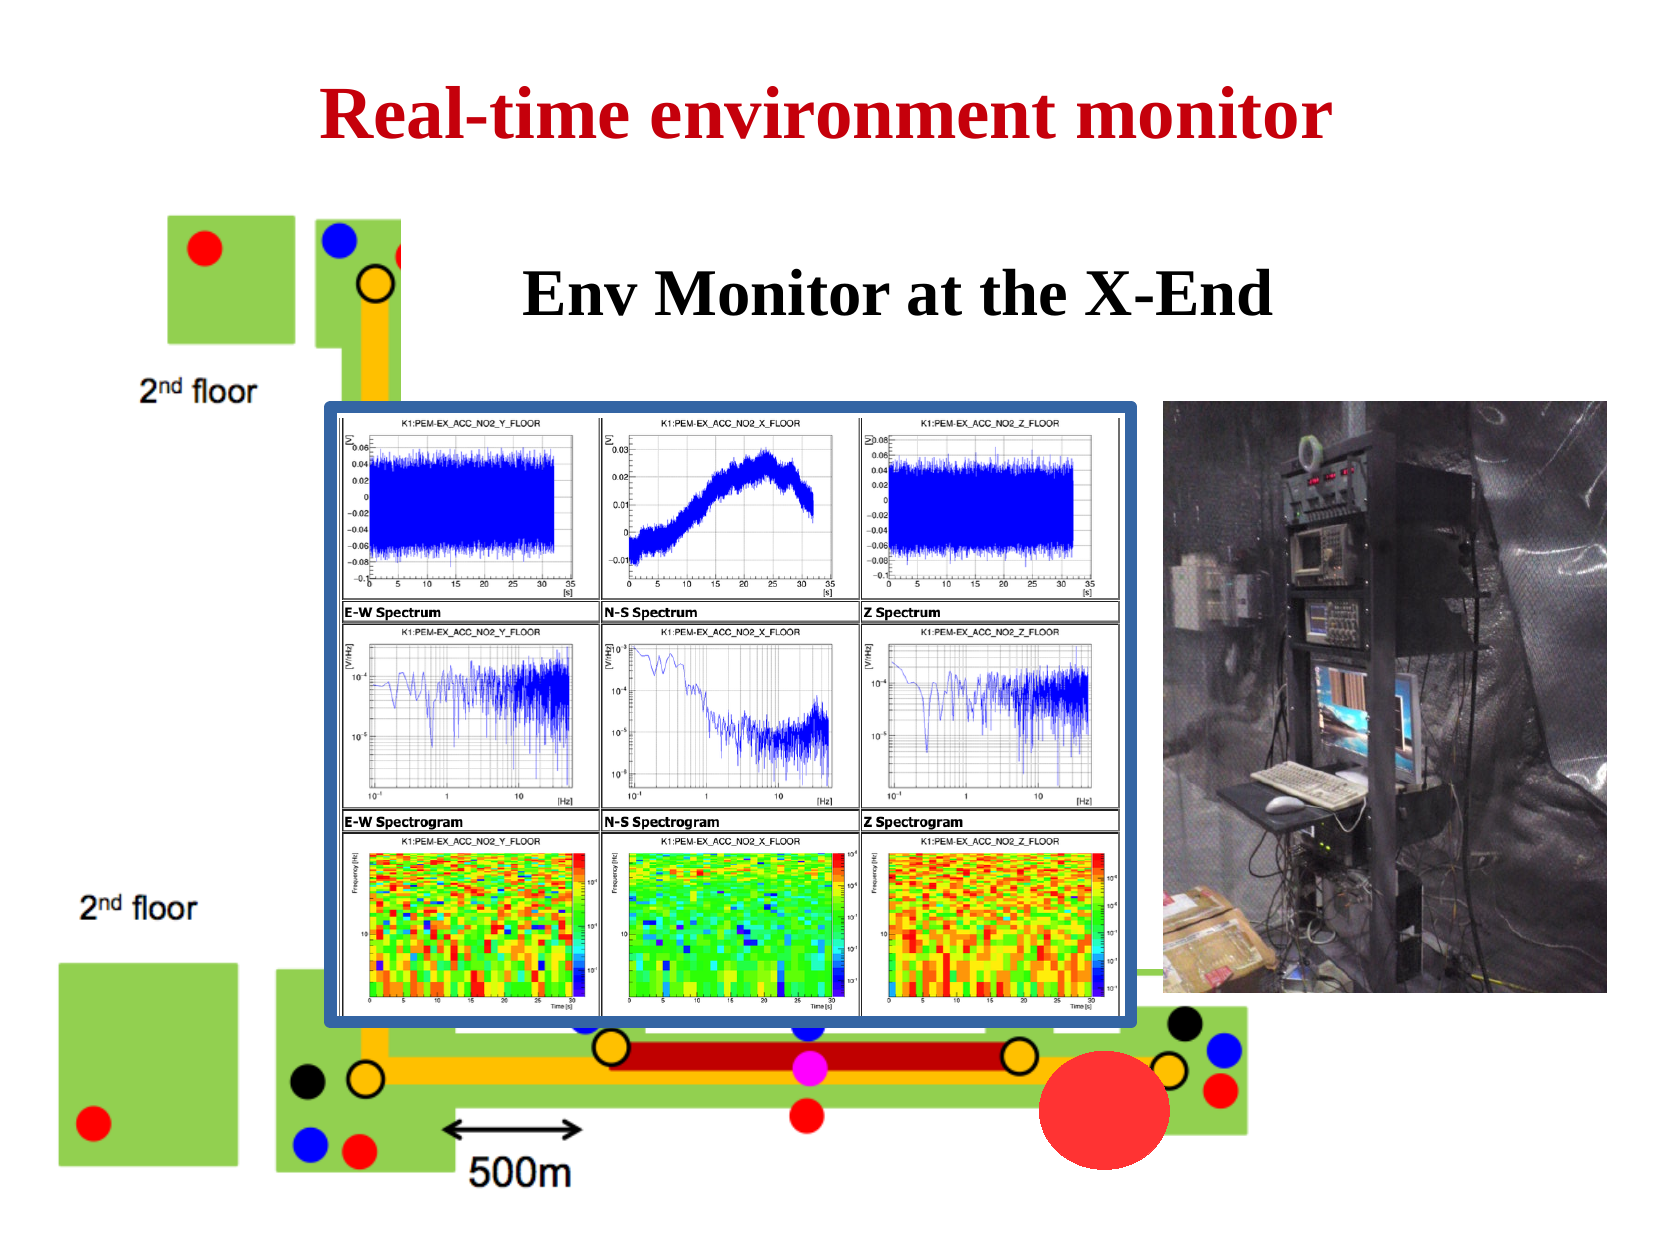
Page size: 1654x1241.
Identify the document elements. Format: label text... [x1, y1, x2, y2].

title Real-time environment monitor [82, 49, 1571, 178]
text_box Env Monitor at the X-End [507, 248, 1382, 367]
text_box [401, 212, 1512, 969]
picture [35, 200, 1607, 1192]
text_box [1039, 1051, 1170, 1170]
picture [336, 413, 1125, 1016]
